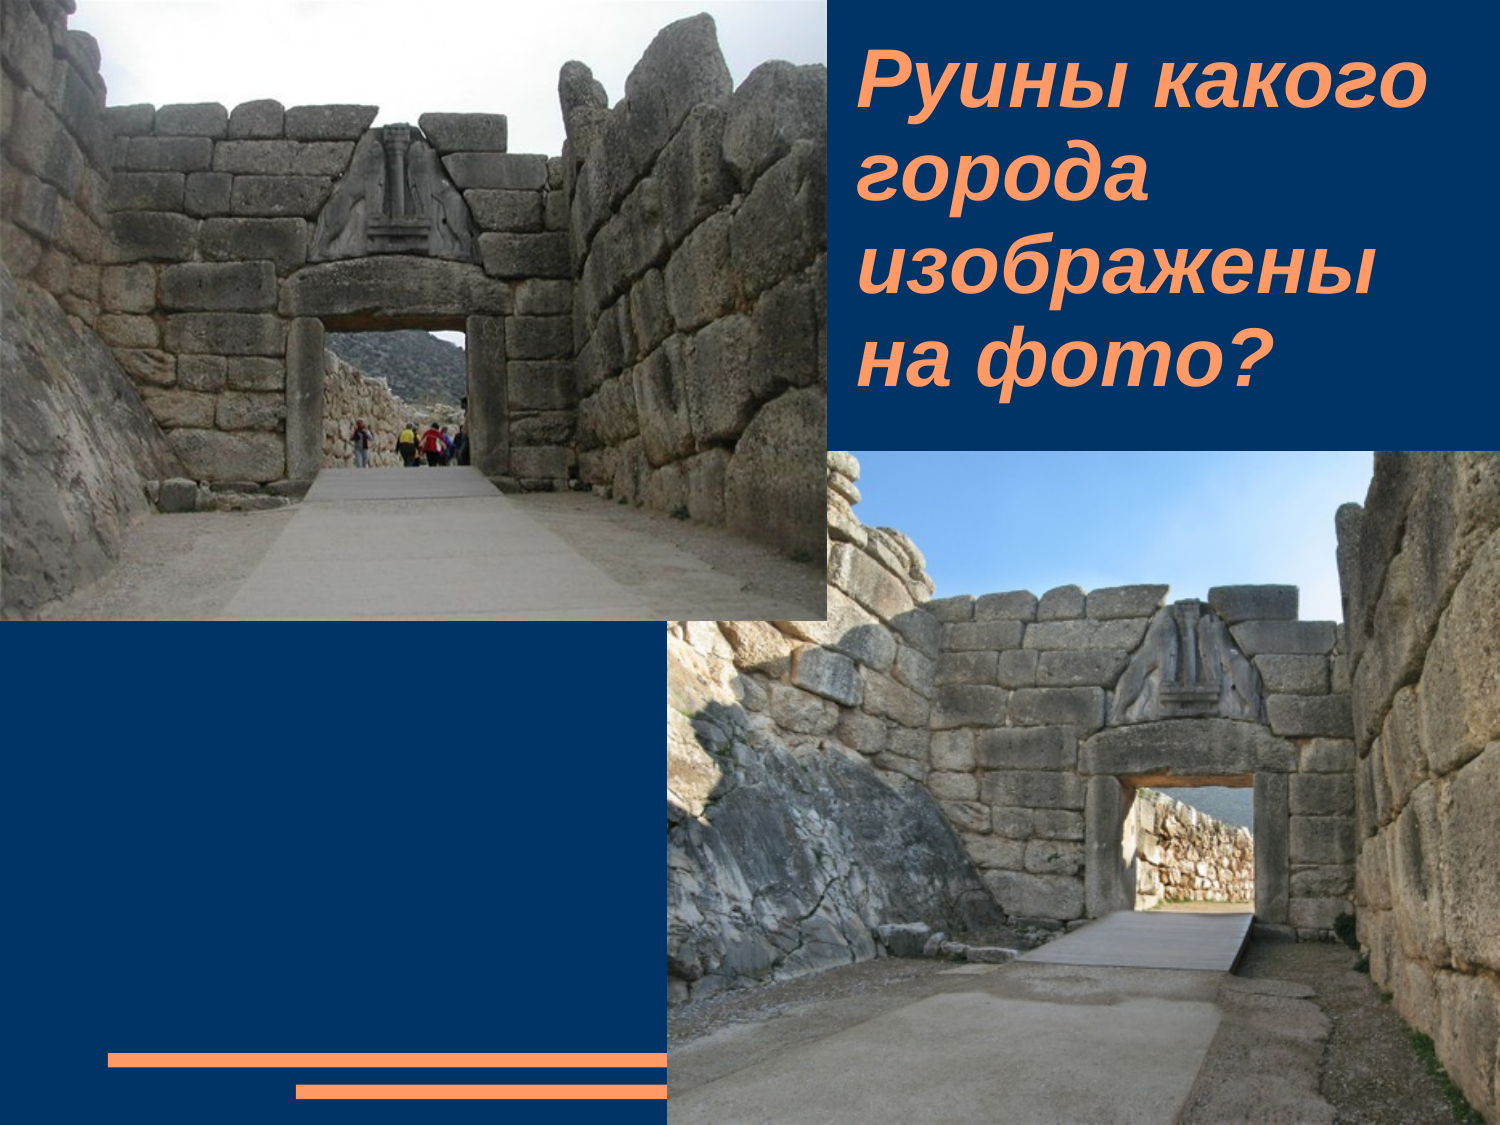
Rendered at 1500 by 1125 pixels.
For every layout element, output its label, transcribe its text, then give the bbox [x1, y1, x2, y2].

title Руины какого города изображены на фото? [856, 31, 1447, 404]
picture [0, 0, 1500, 1125]
